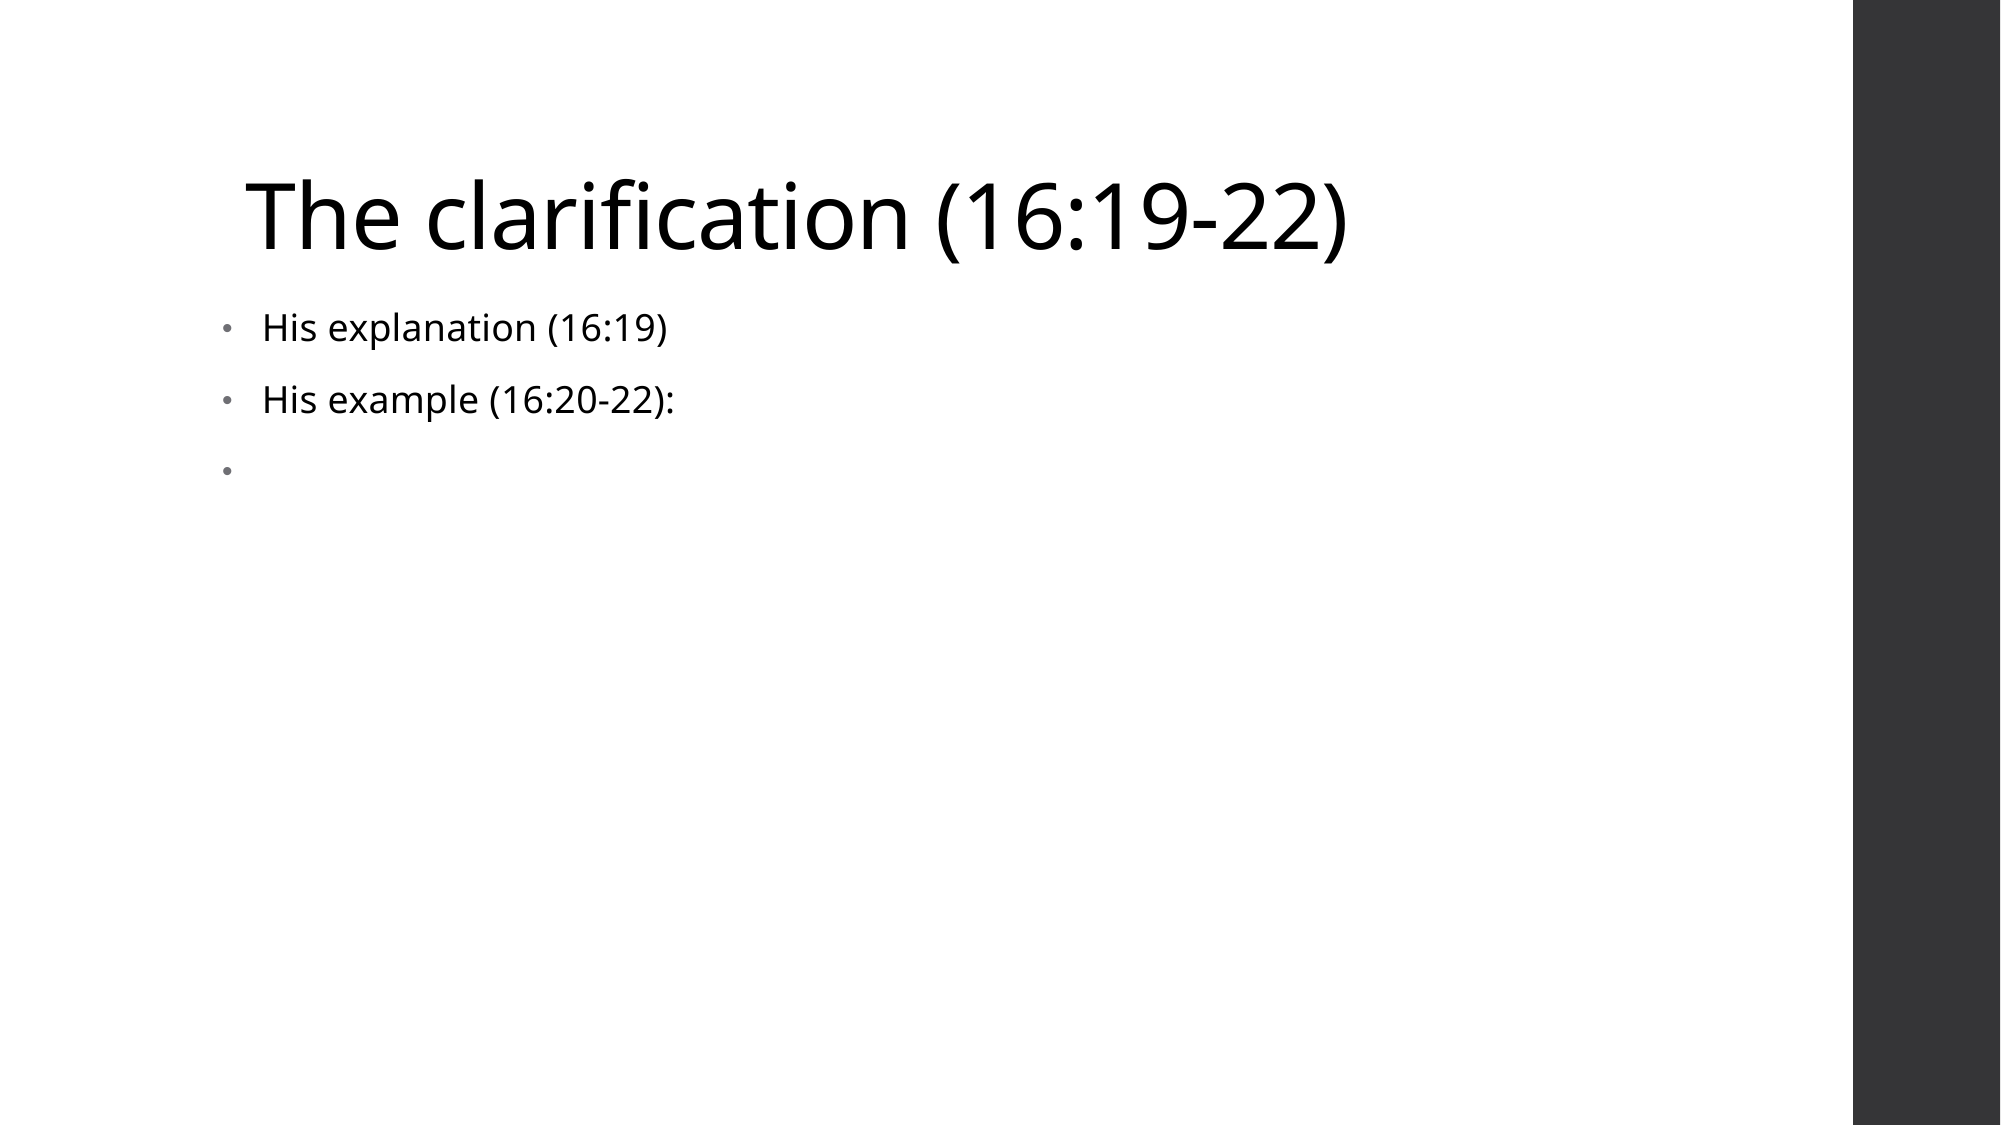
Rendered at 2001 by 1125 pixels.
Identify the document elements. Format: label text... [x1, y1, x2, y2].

list His explanation (16:19) His example (16:20-22): [206, 299, 1617, 1014]
title The clarification (16:19-22) [206, 60, 1797, 278]
